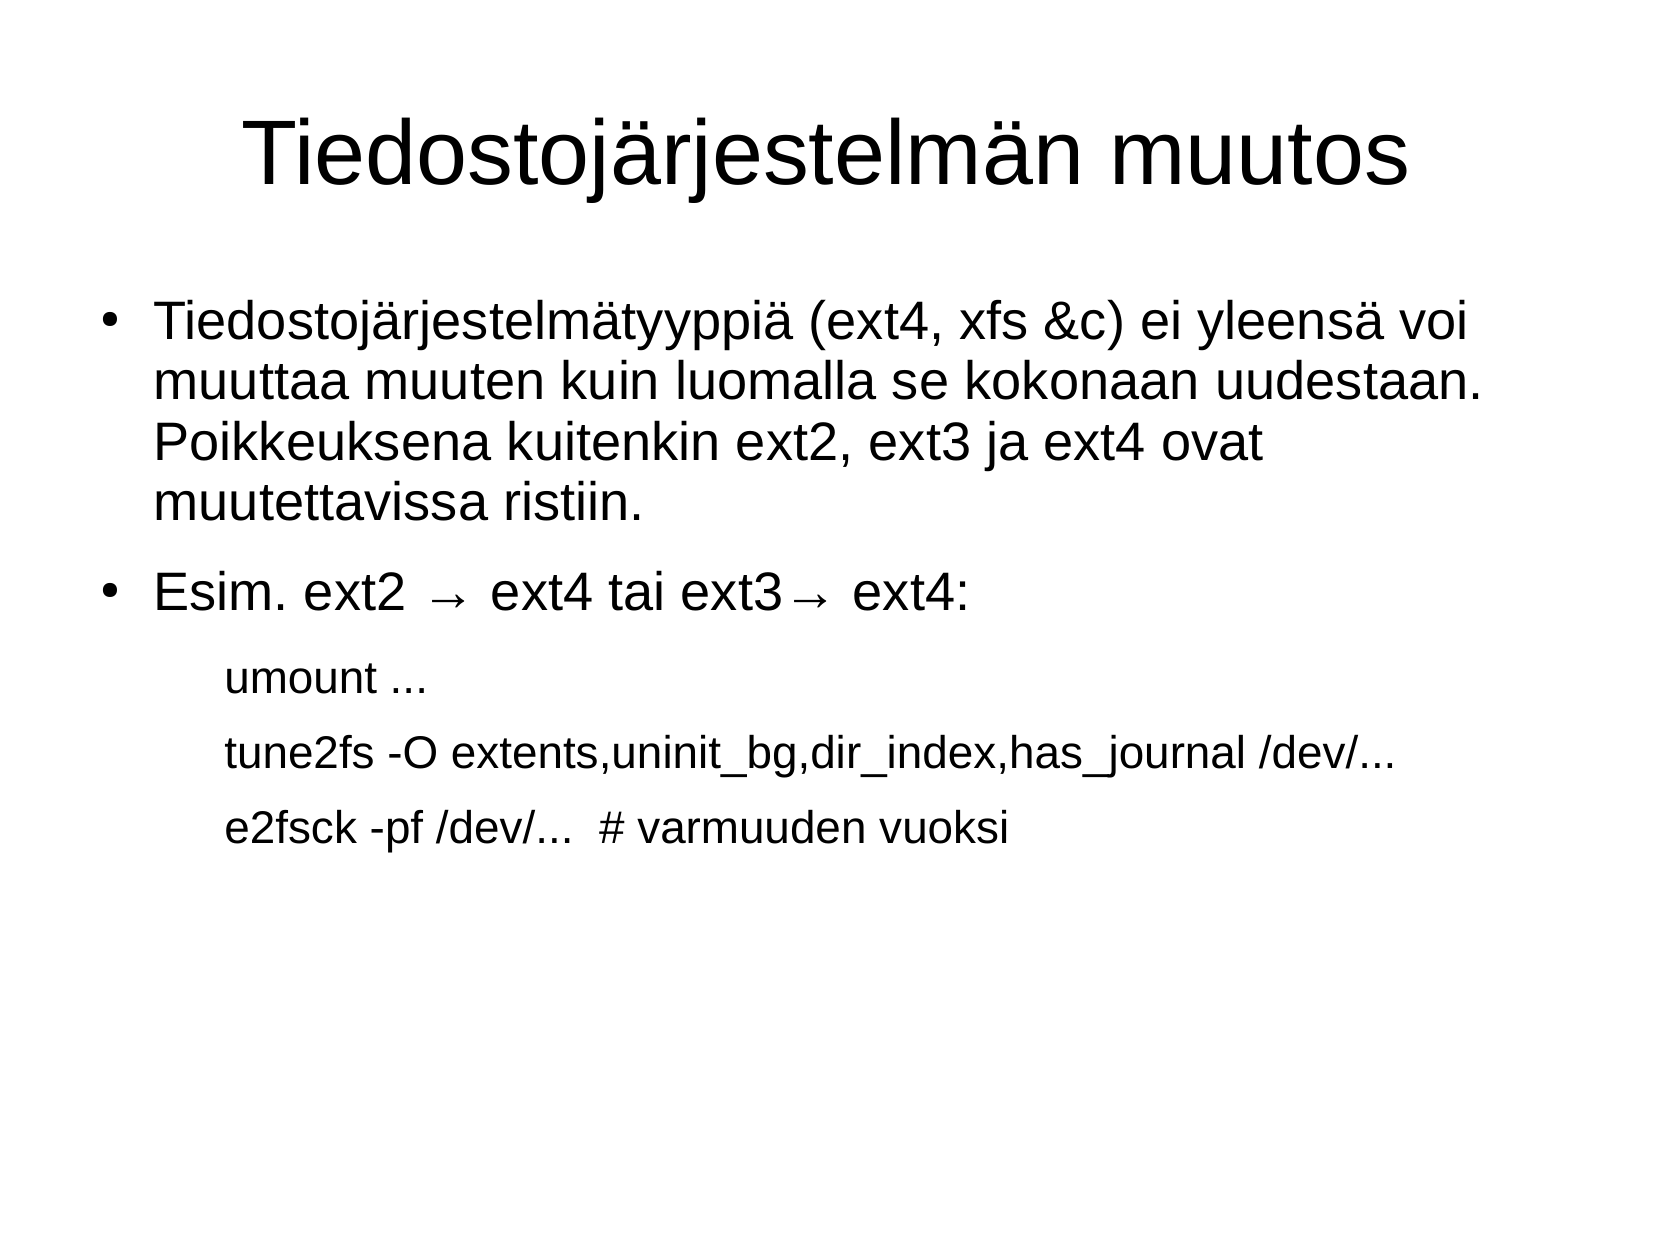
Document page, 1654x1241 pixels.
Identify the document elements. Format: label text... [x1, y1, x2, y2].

list Tiedostojärjestelmätyyppiä (ext4, xfs &c) ei yleensä voi muuttaa muuten kuin luomalla se kokonaan uudestaan. Poikkeuksena kuitenkin ext2, ext3 ja ext4 ovat muutettavissa ristiin. Esim. ext2 → ext4 tai ext3→ ext4: umount ... tune2fs -O extents,uninit_bg,dir_index,has_journal /dev/... e2fsck -pf /dev/... # varmuuden vuoksi [82, 290, 1571, 1010]
title Tiedostojärjestelmän muutos [82, 49, 1571, 257]
